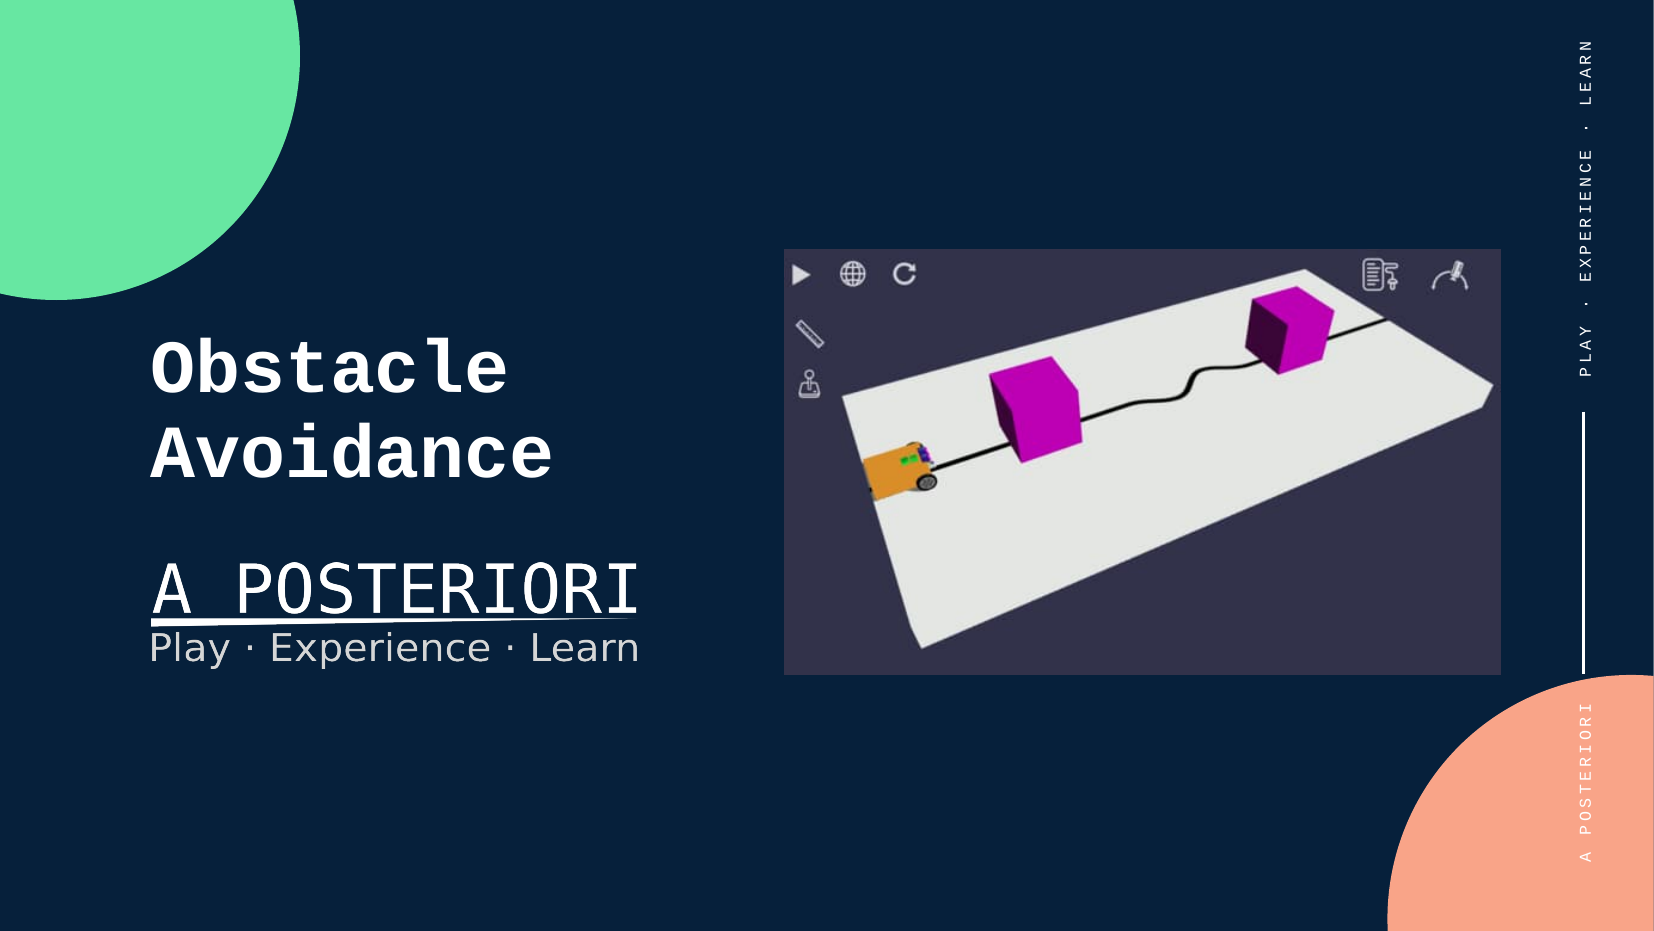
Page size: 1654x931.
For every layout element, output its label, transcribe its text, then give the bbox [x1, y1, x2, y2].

picture [784, 249, 1501, 676]
title Obstacle Avoidance [150, 330, 751, 501]
picture [151, 562, 638, 669]
